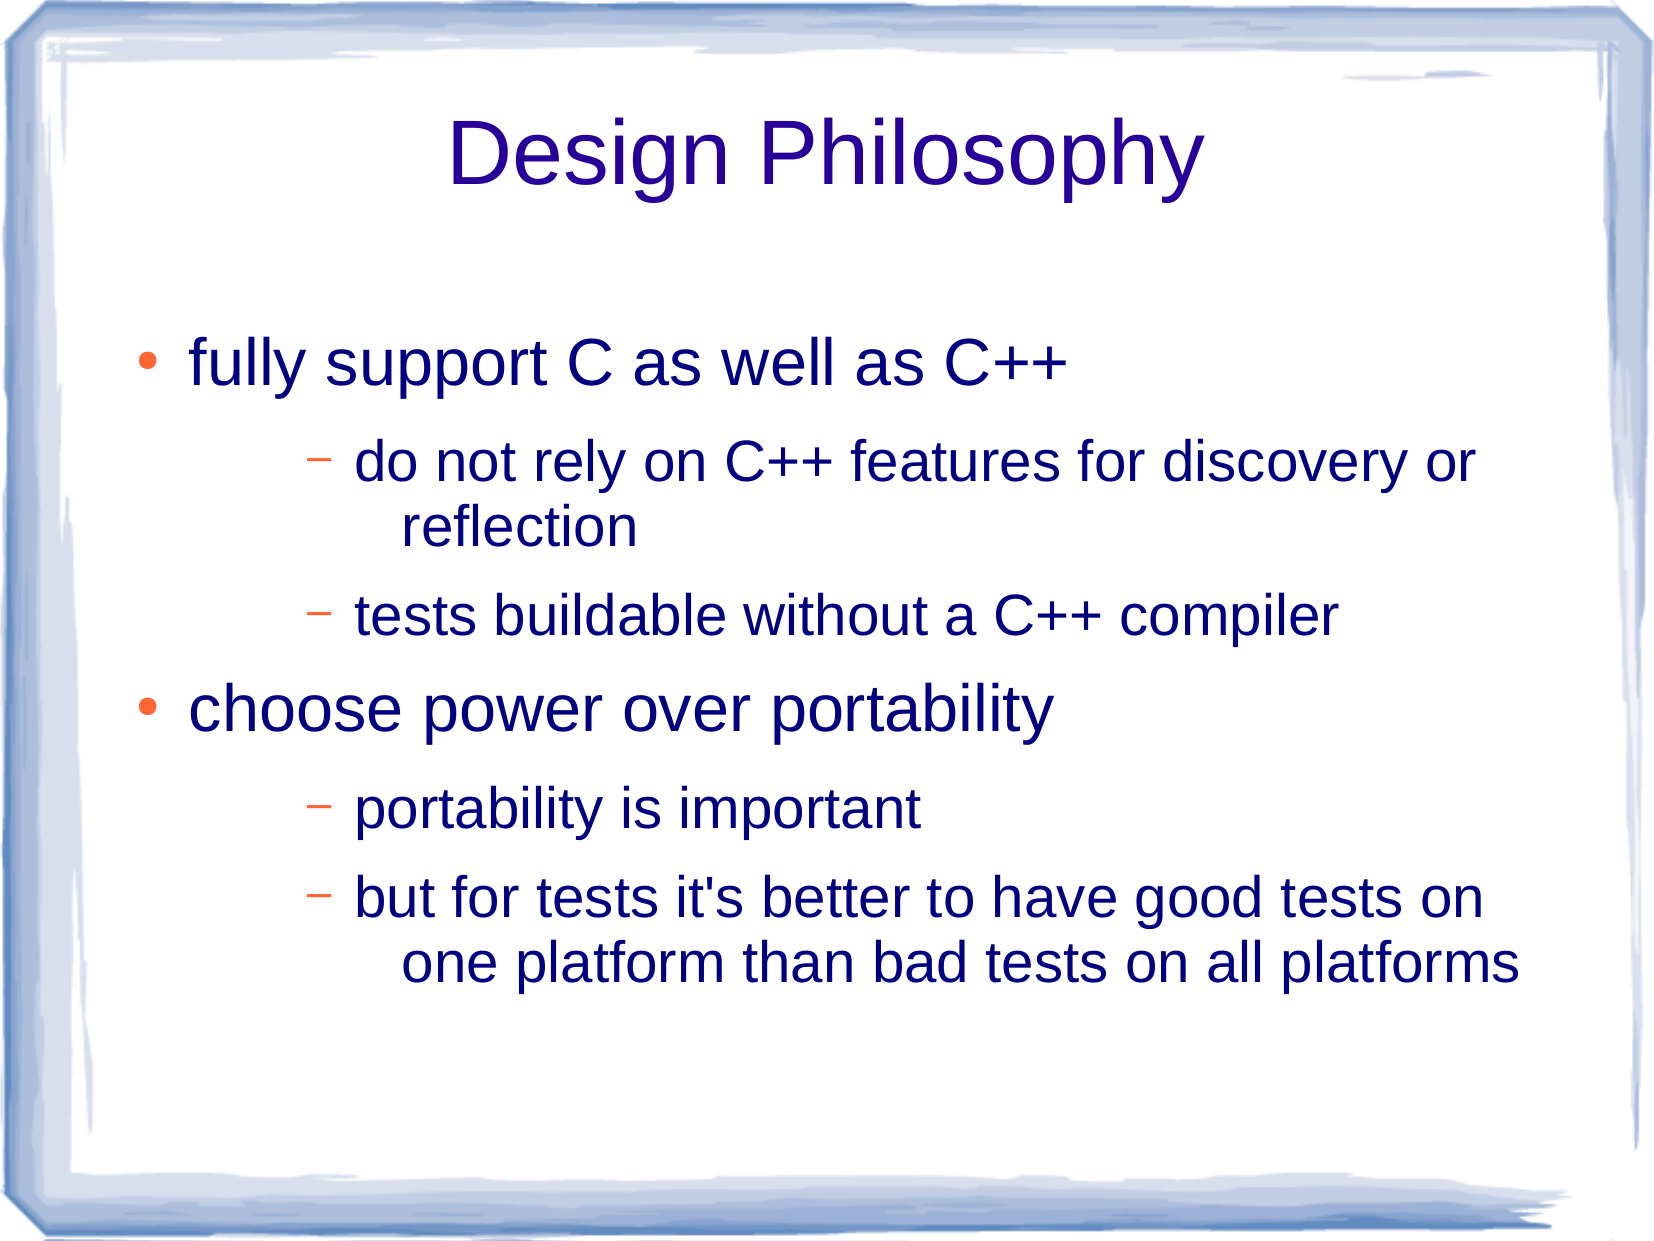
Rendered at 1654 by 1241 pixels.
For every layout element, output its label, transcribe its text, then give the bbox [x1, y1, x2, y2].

title Design Philosophy [82, 56, 1571, 250]
list fully support C as well as C++ do not rely on C++ features for discovery or reflection tests buildable without a C++ compiler choose power over portability portability is important but for tests it's better to have good tests on one platform than bad tests on all platforms [118, 324, 1571, 1129]
picture [0, 0, 1654, 1241]
